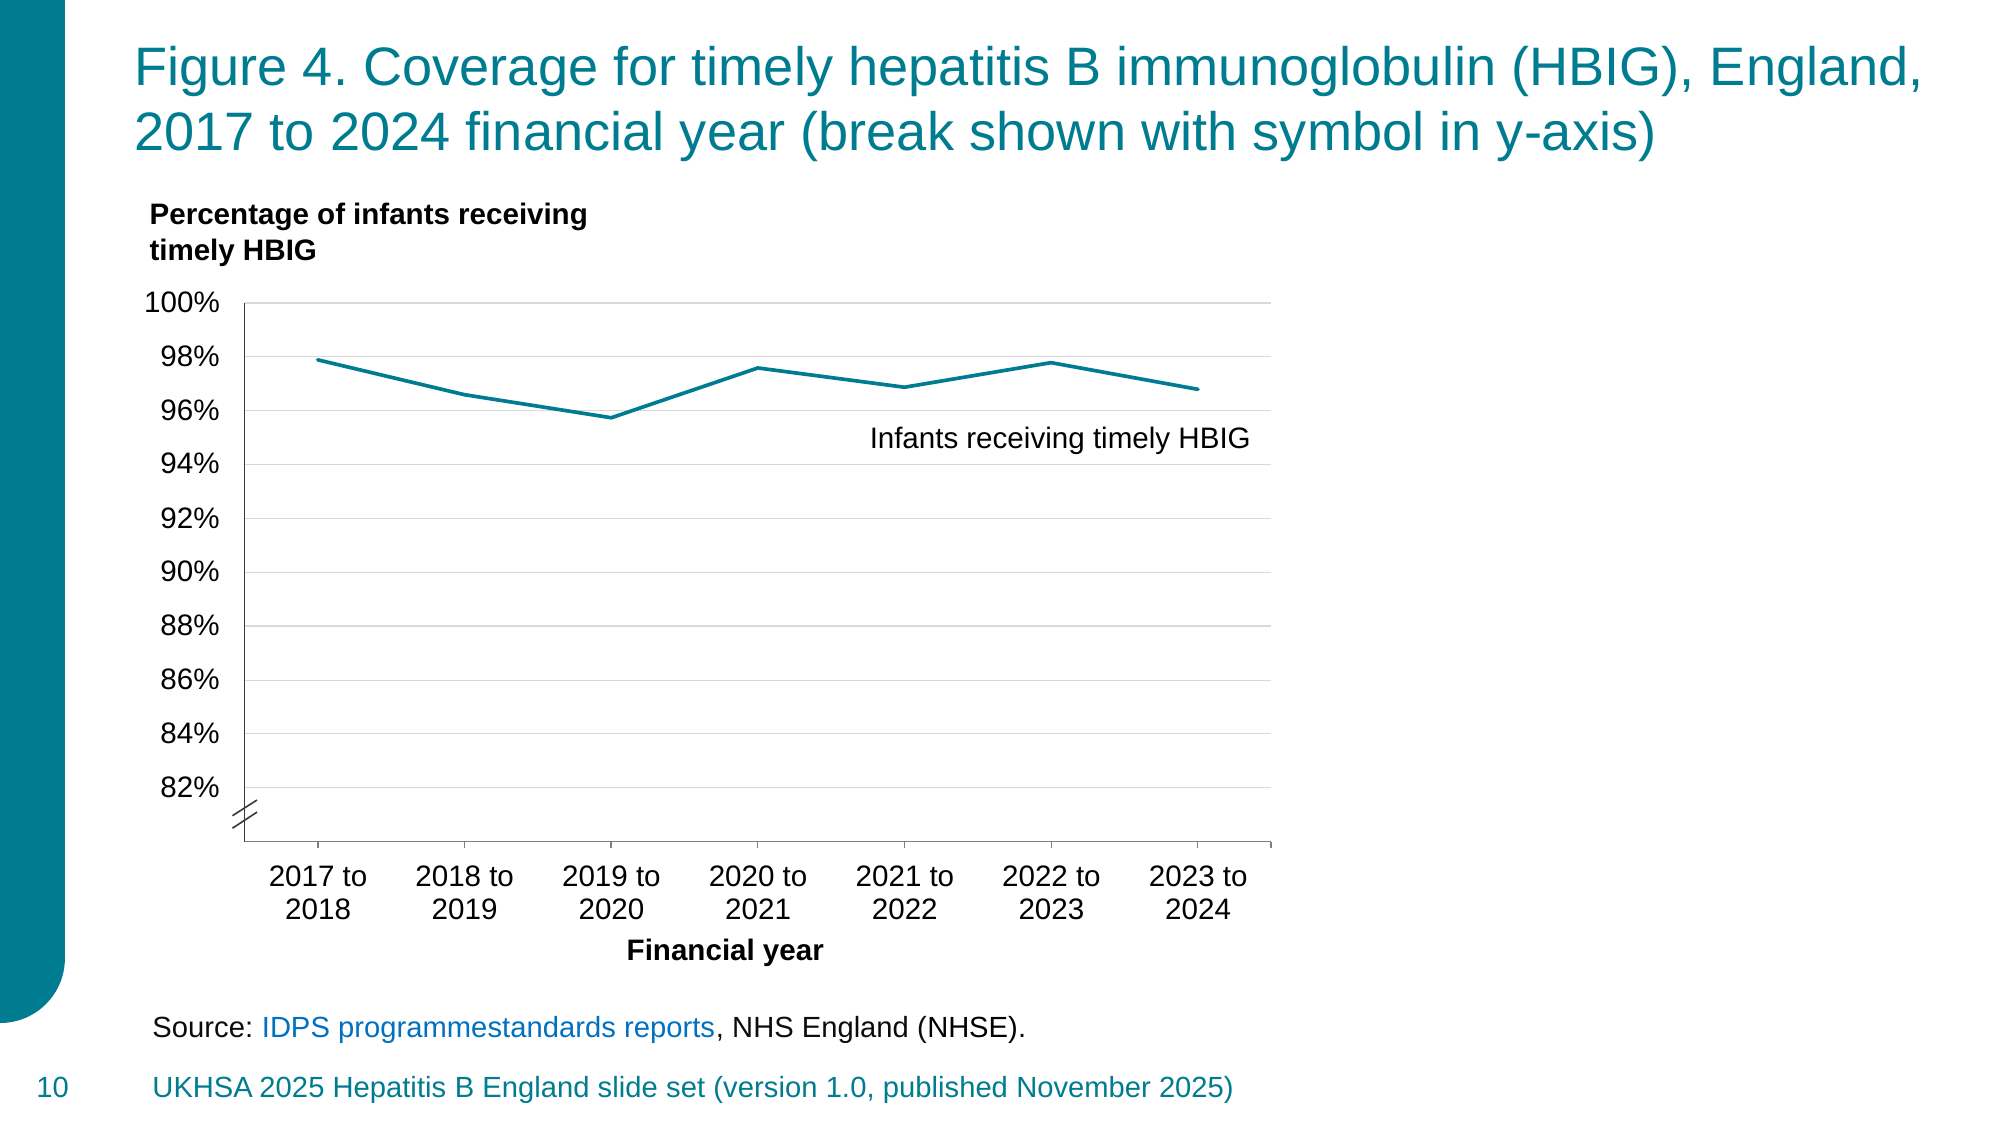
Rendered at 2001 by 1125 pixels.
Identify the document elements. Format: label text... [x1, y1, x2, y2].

title Figure 4. Coverage for timely hepatitis B immunoglobulin (HBIG), England, 2017 to 2024 financial year (break shown with symbol in y-axis) [119, 0, 1944, 163]
text_box UKHSA 2025 Hepatitis B England slide set (version 1.0, published November 2025) [137, 1056, 1780, 1116]
text_box [21, 1056, 120, 1117]
text_box Source: IDPS programme standards reports, NHS England (NHSE). [137, 1000, 1228, 1050]
picture [137, 190, 1304, 971]
